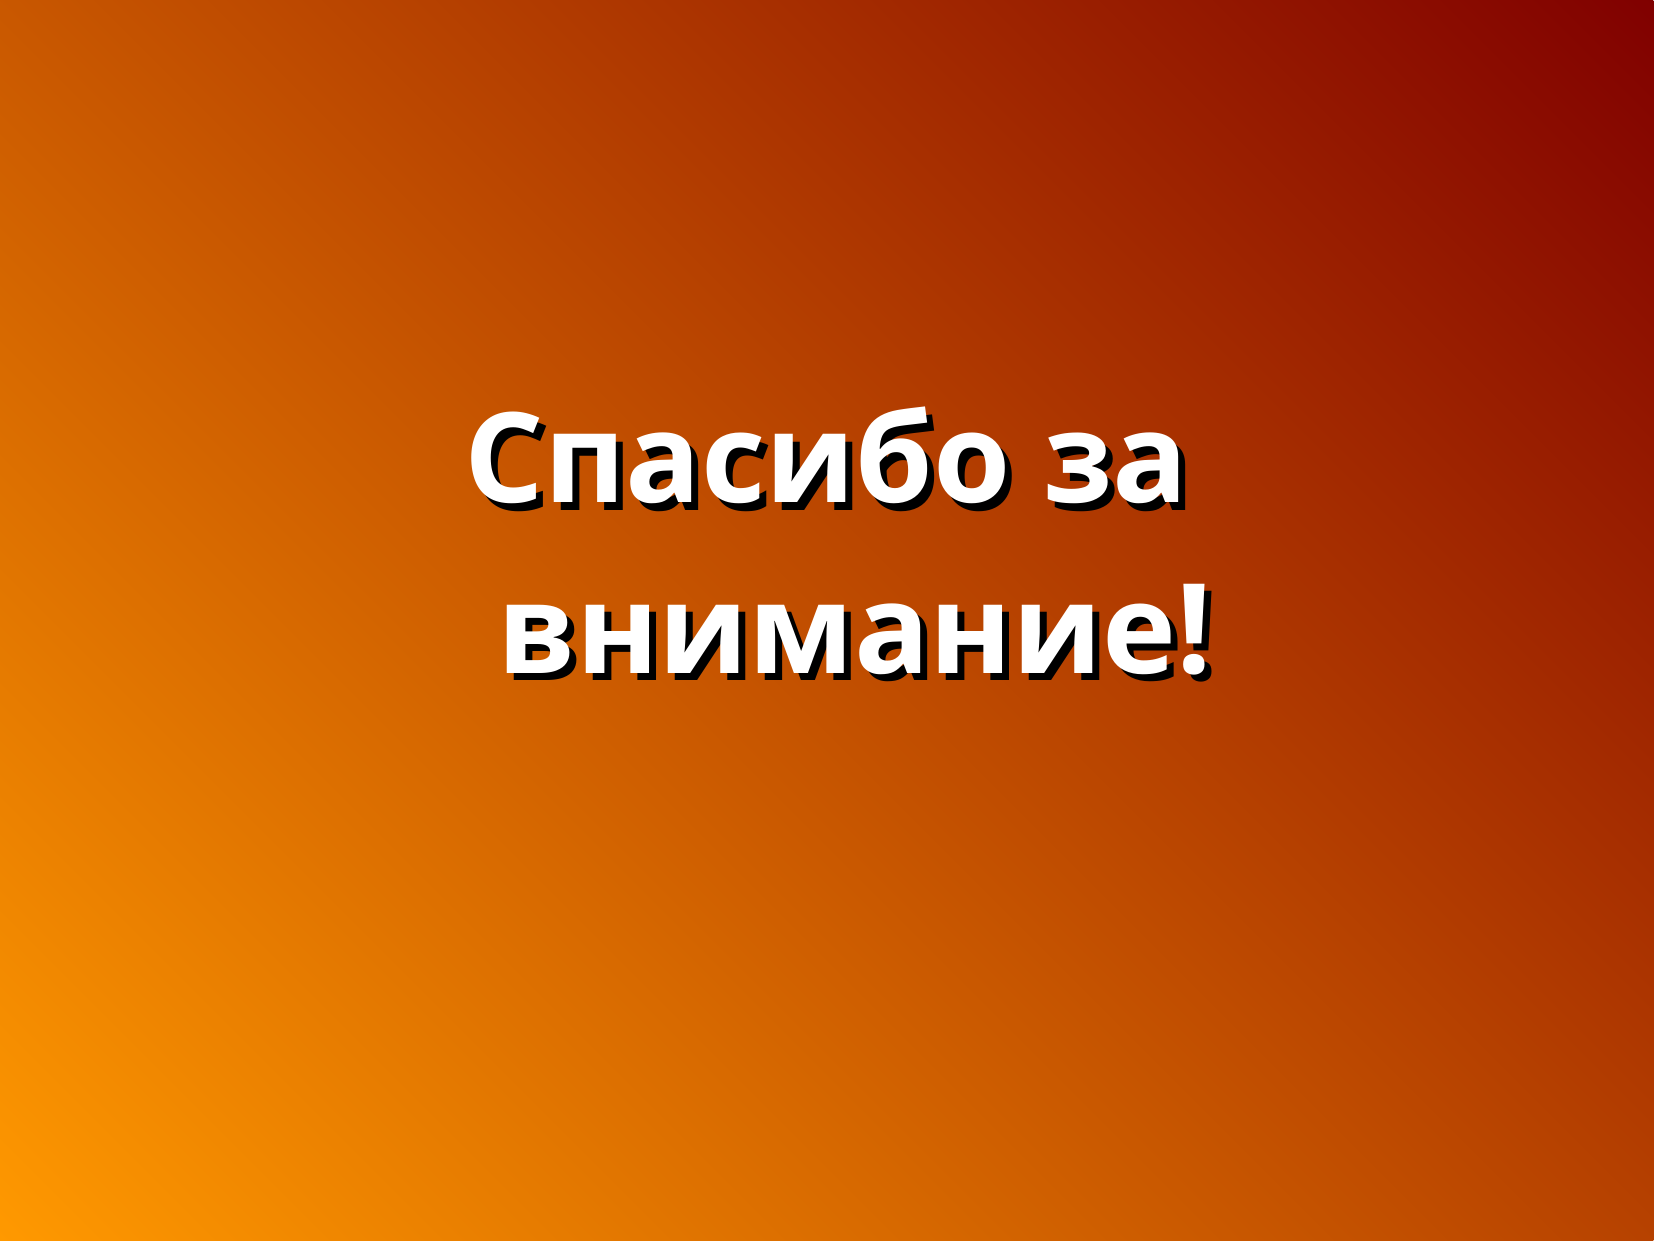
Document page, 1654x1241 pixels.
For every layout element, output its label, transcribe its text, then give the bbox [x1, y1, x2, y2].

list Спасибо за внимание! [82, 361, 1571, 1109]
